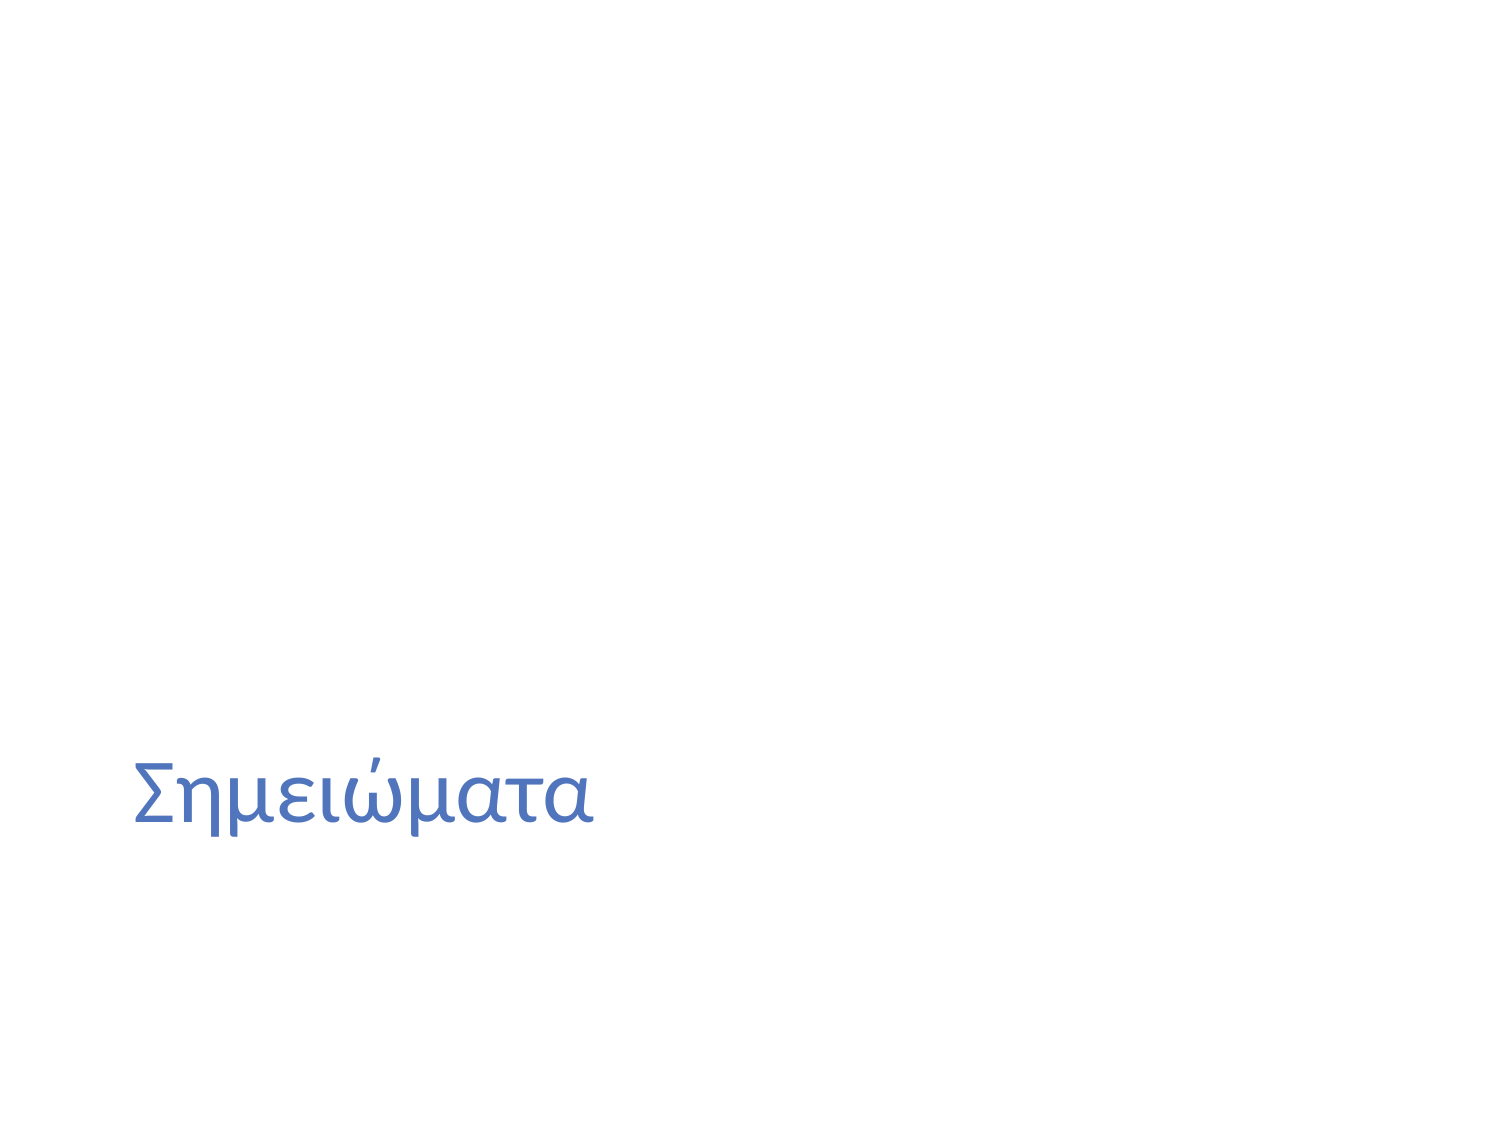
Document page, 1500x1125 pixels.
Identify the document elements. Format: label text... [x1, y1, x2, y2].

title Σημειώματα [118, 722, 1394, 947]
